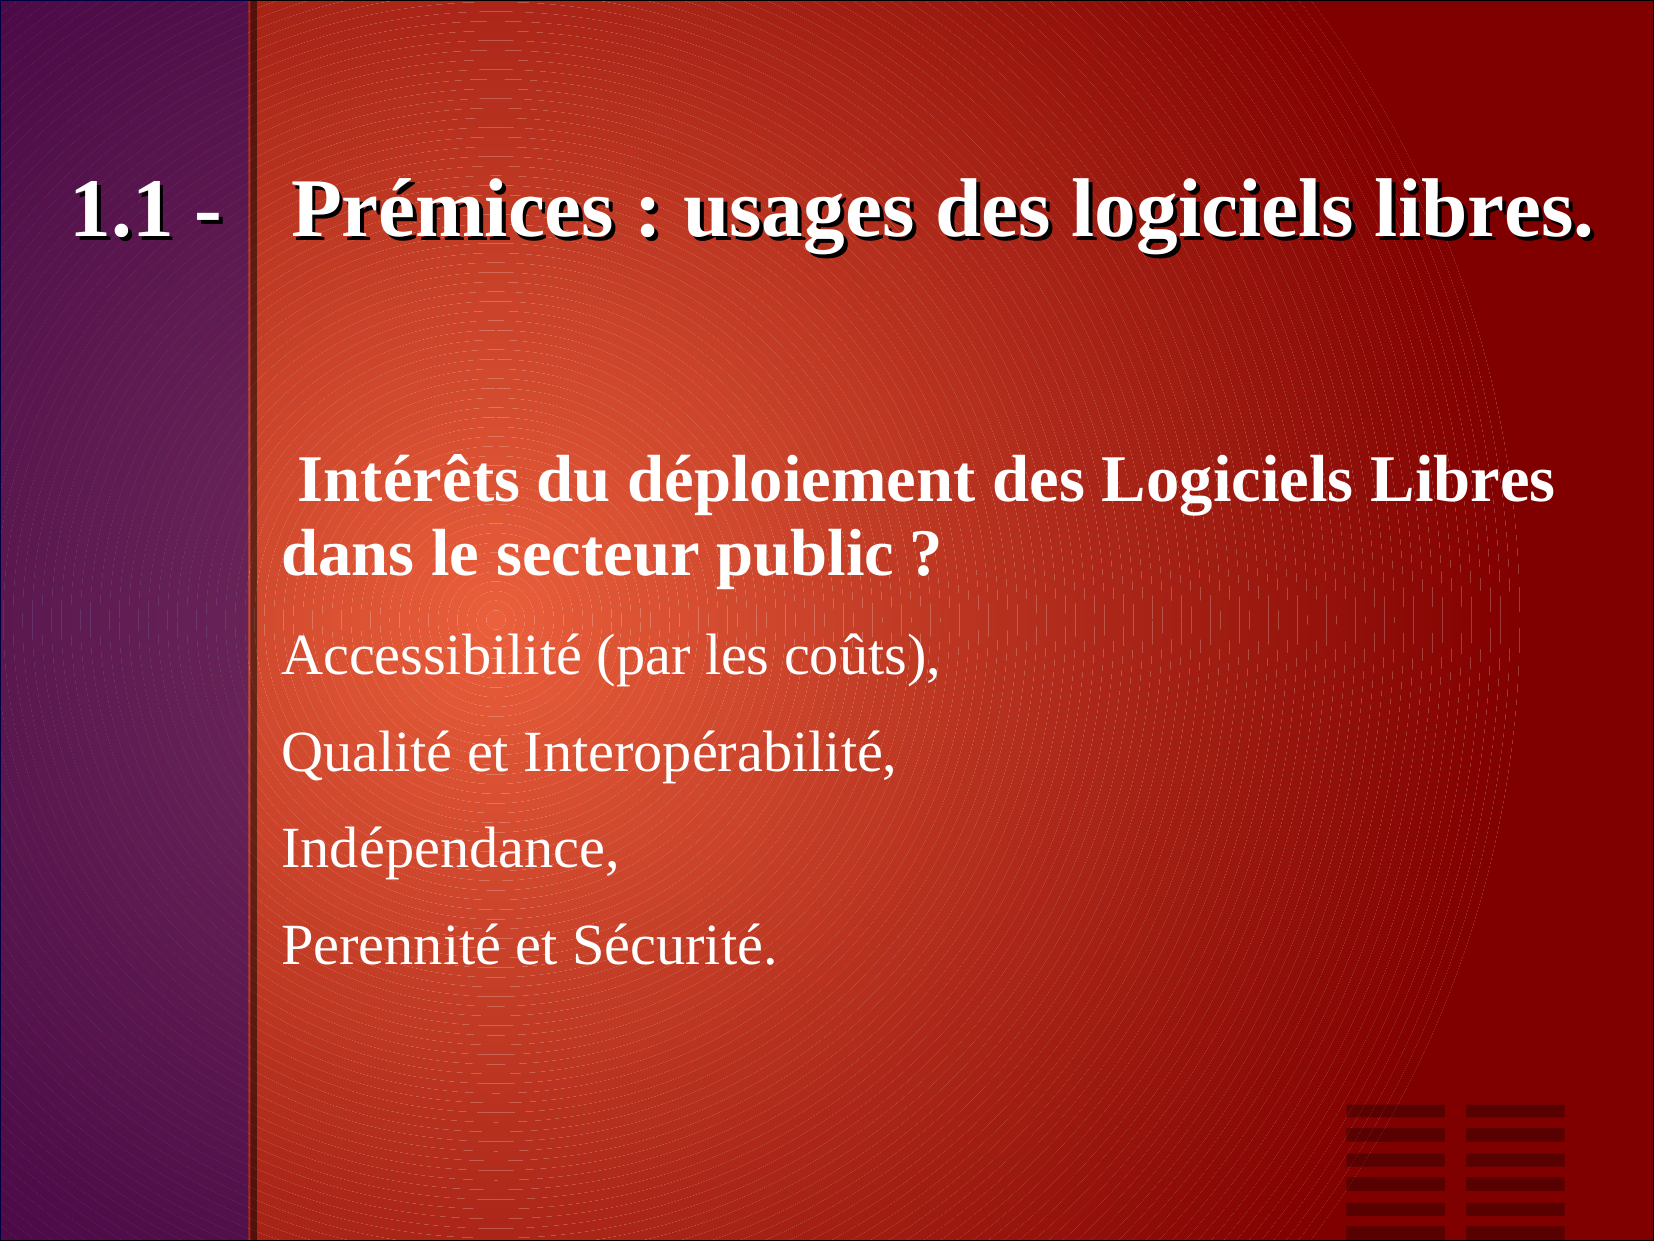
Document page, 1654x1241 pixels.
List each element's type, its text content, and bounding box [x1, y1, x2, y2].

title 1.1 - Prémices : usages des logiciels libres. [69, 104, 1604, 313]
text_box Intérêts du déploiement des Logiciels Libres dans le secteur public ? Accessibilité (par les coûts), Qualité et Interopérabilité, Indépendance, Perennité et Sécurité. [281, 442, 1594, 1241]
